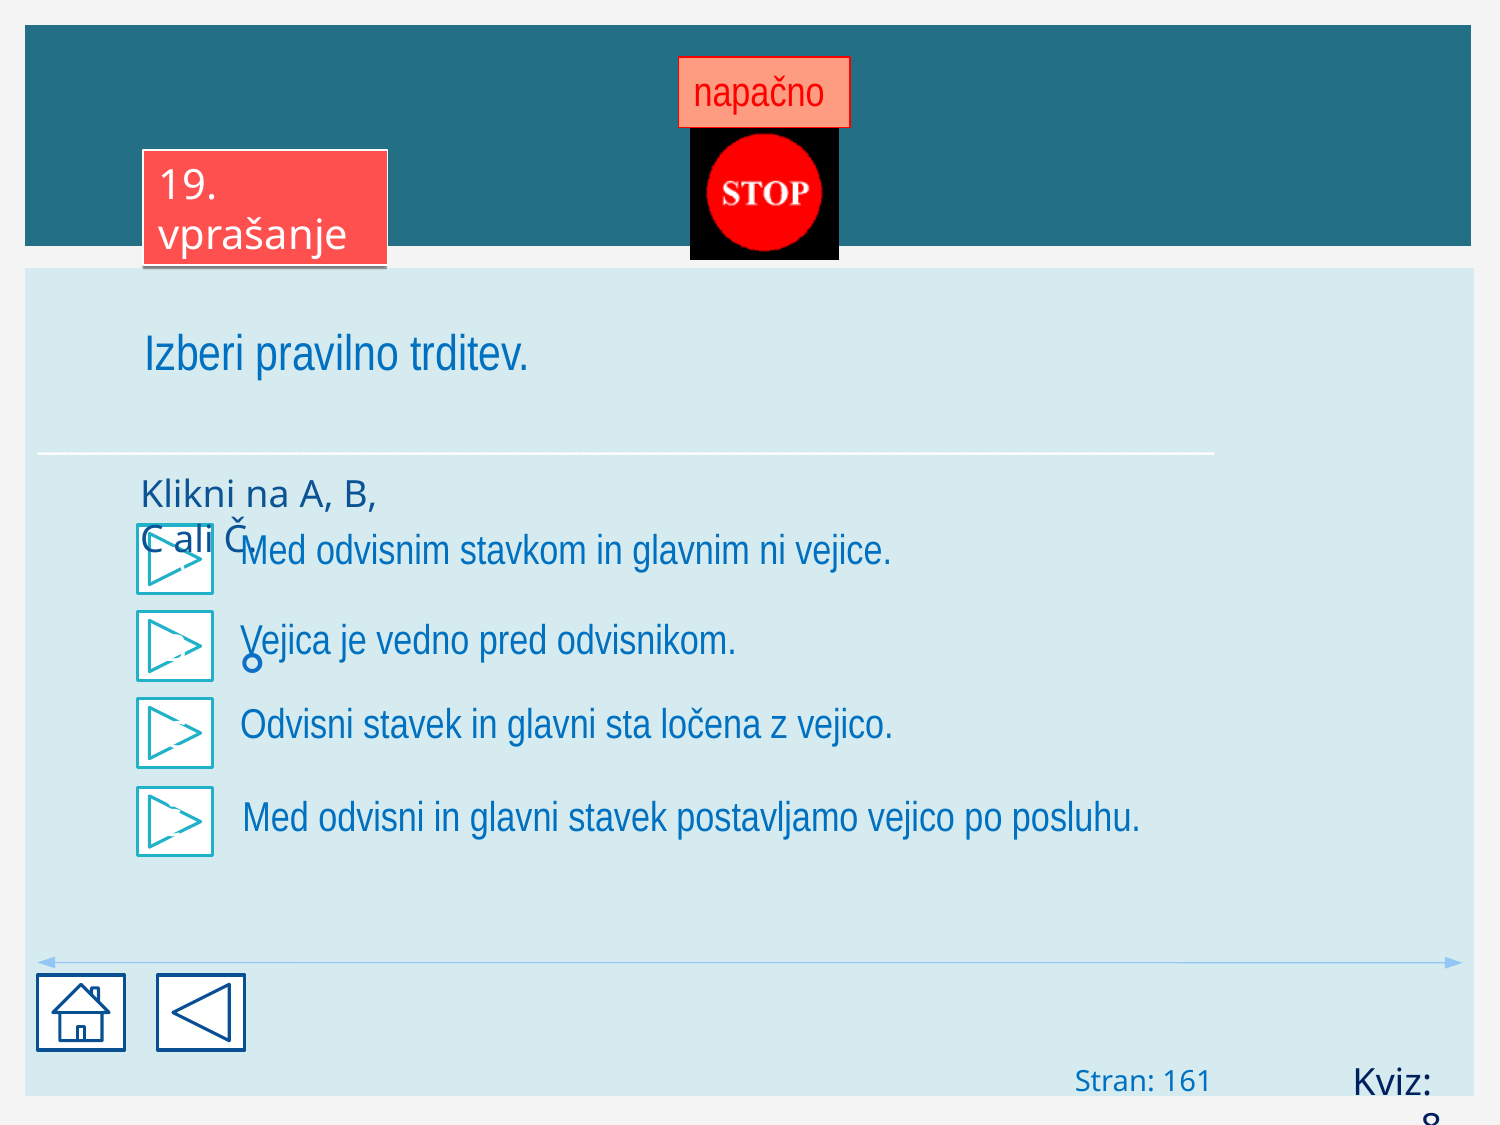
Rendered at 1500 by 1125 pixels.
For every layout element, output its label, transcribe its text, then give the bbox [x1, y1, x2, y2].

text_box Č. [137, 787, 213, 856]
text_box napačno [678, 57, 850, 128]
text_box C [137, 698, 213, 768]
text_box Med odvisni in glavni stavek postavljamo vejico po posluhu. [227, 781, 1353, 848]
text_box [1426, 1116, 1435, 1124]
text_box Izberi pravilno trditev. [129, 313, 1367, 389]
text_box Stran: 161 [975, 1055, 1313, 1106]
text_box B [137, 611, 213, 681]
text_box Klikni na A, B, C ali Č. [125, 466, 413, 524]
text_box Med odvisnim stavkom in glavnim ni vejice. [225, 515, 1351, 581]
picture [690, 128, 839, 260]
text_box Vejica je vedno pred odvisnikom. [225, 605, 1351, 671]
text_box Odvisni stavek in glavni sta ločena z vejico. [225, 689, 1351, 755]
text_box A [137, 524, 213, 594]
text_box [0, 0, 1500, 1125]
text_box Kviz: 8 [1337, 1050, 1475, 1111]
text_box ____________________________________________________________________________ [22, 404, 1488, 466]
text_box 19. vprašanje [143, 149, 388, 216]
